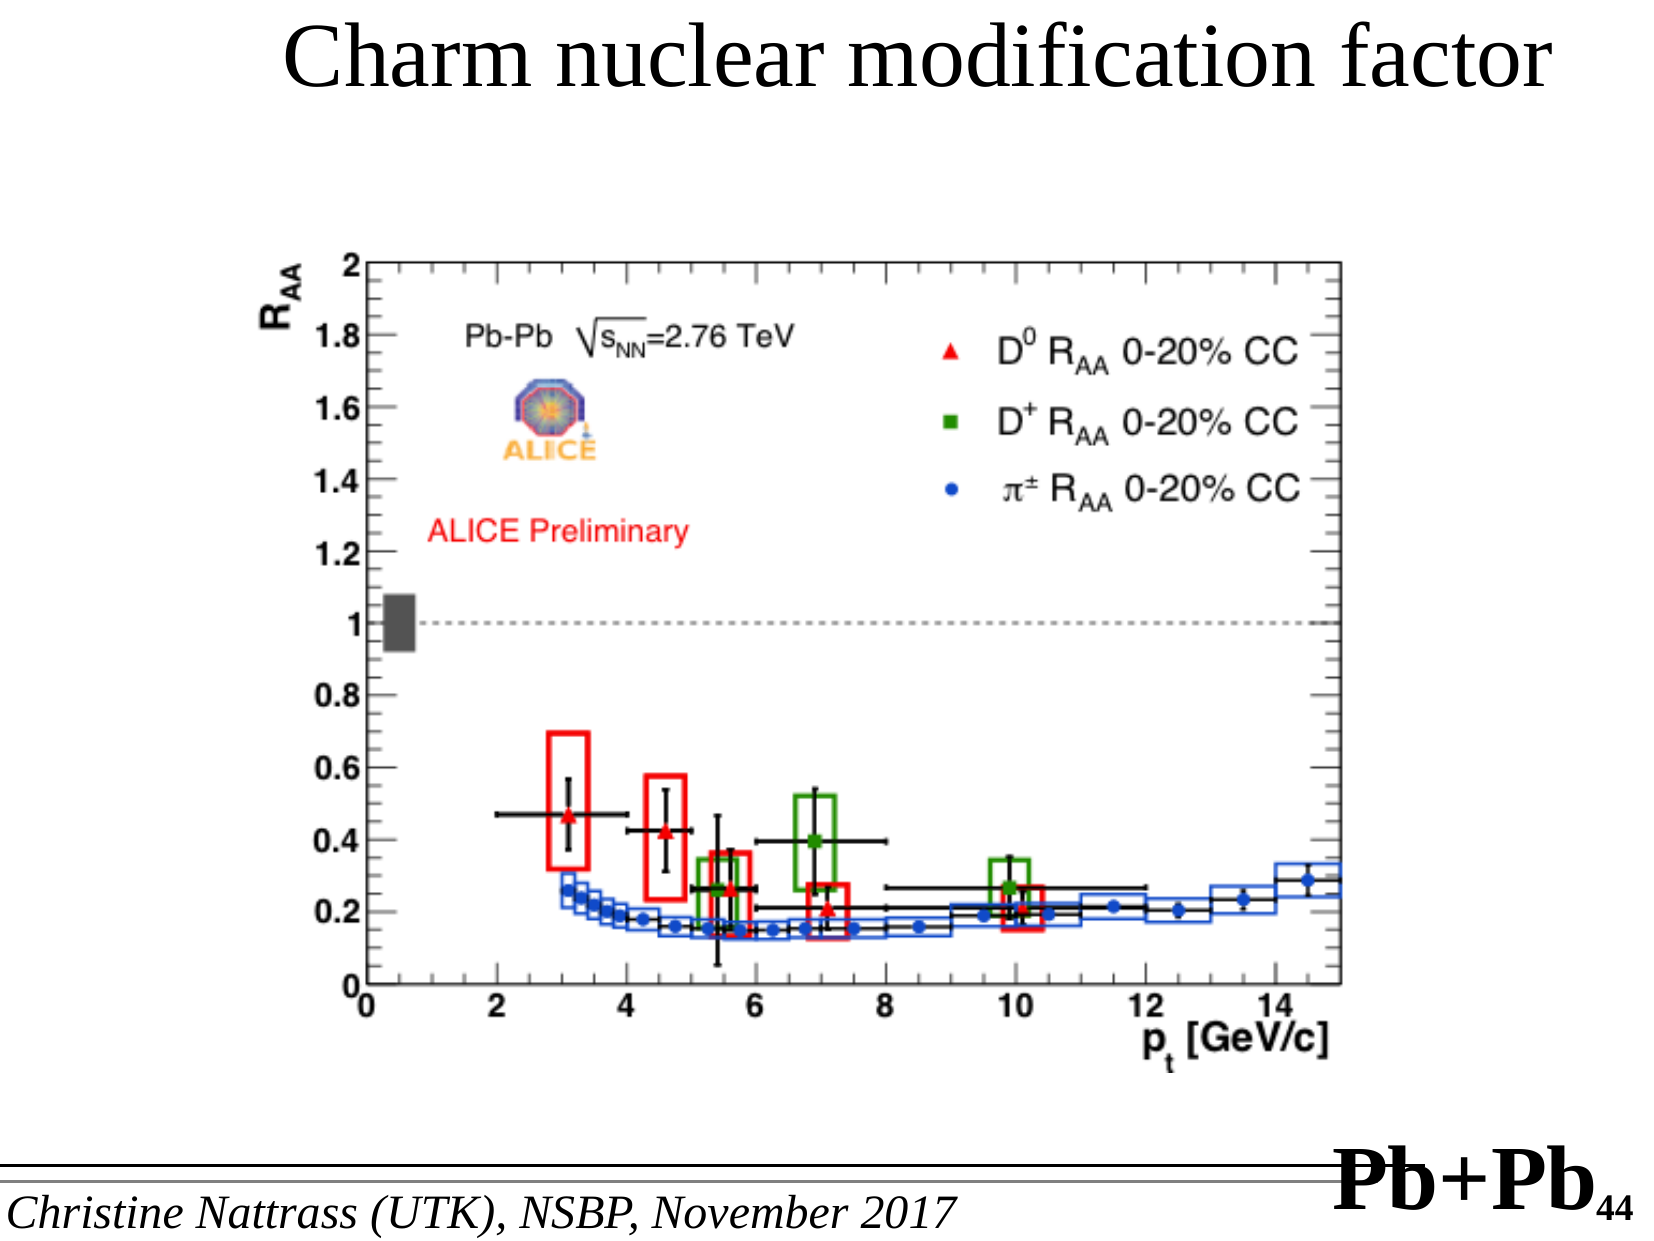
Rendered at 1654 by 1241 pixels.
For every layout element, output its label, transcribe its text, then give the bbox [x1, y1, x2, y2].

title Charm nuclear modification factor [225, 0, 1614, 107]
text_box Pb+Pb [1312, 1120, 1614, 1238]
picture [246, 187, 1463, 1074]
